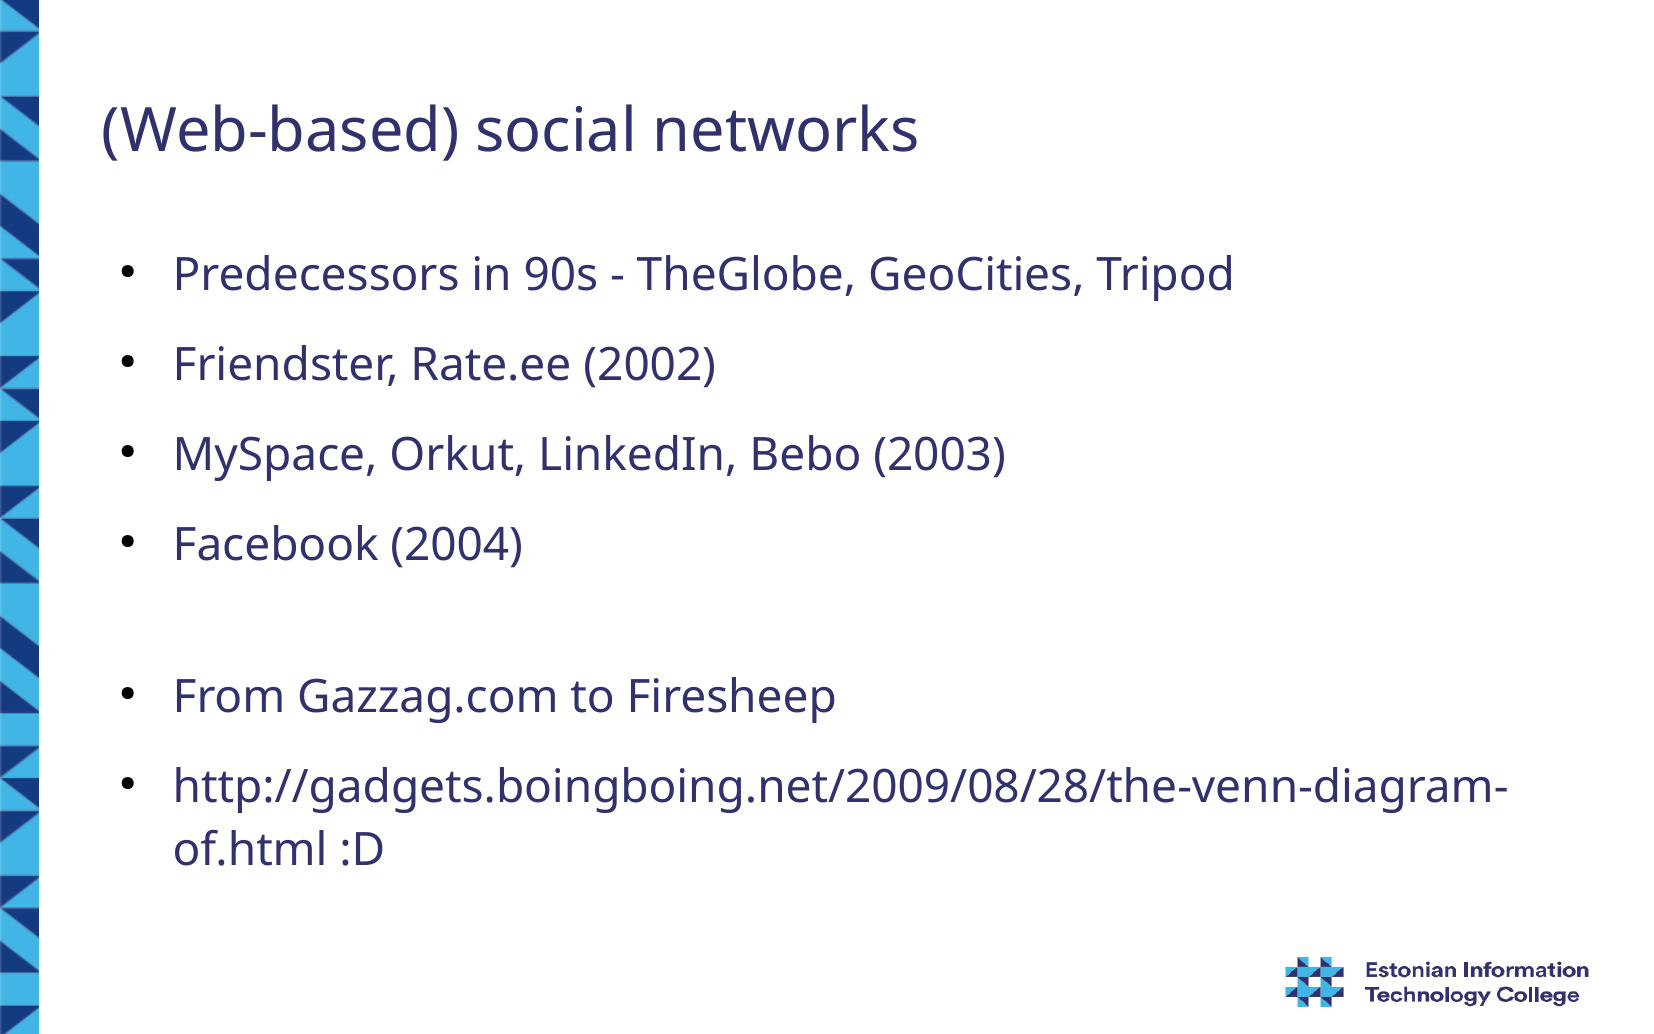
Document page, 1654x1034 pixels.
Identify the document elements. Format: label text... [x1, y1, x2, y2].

title (Web-based) social networks [101, 41, 1224, 214]
list Predecessors in 90s - TheGlobe, GeoCities, Tripod Friendster, Rate.ee (2002) MySpace, Orkut, LinkedIn, Bebo (2003) Facebook (2004) From Gazzag.com to Firesheep http://gadgets.boingboing.net/2009/08/28/the-venn-diagram-of.html :D [101, 241, 1591, 924]
